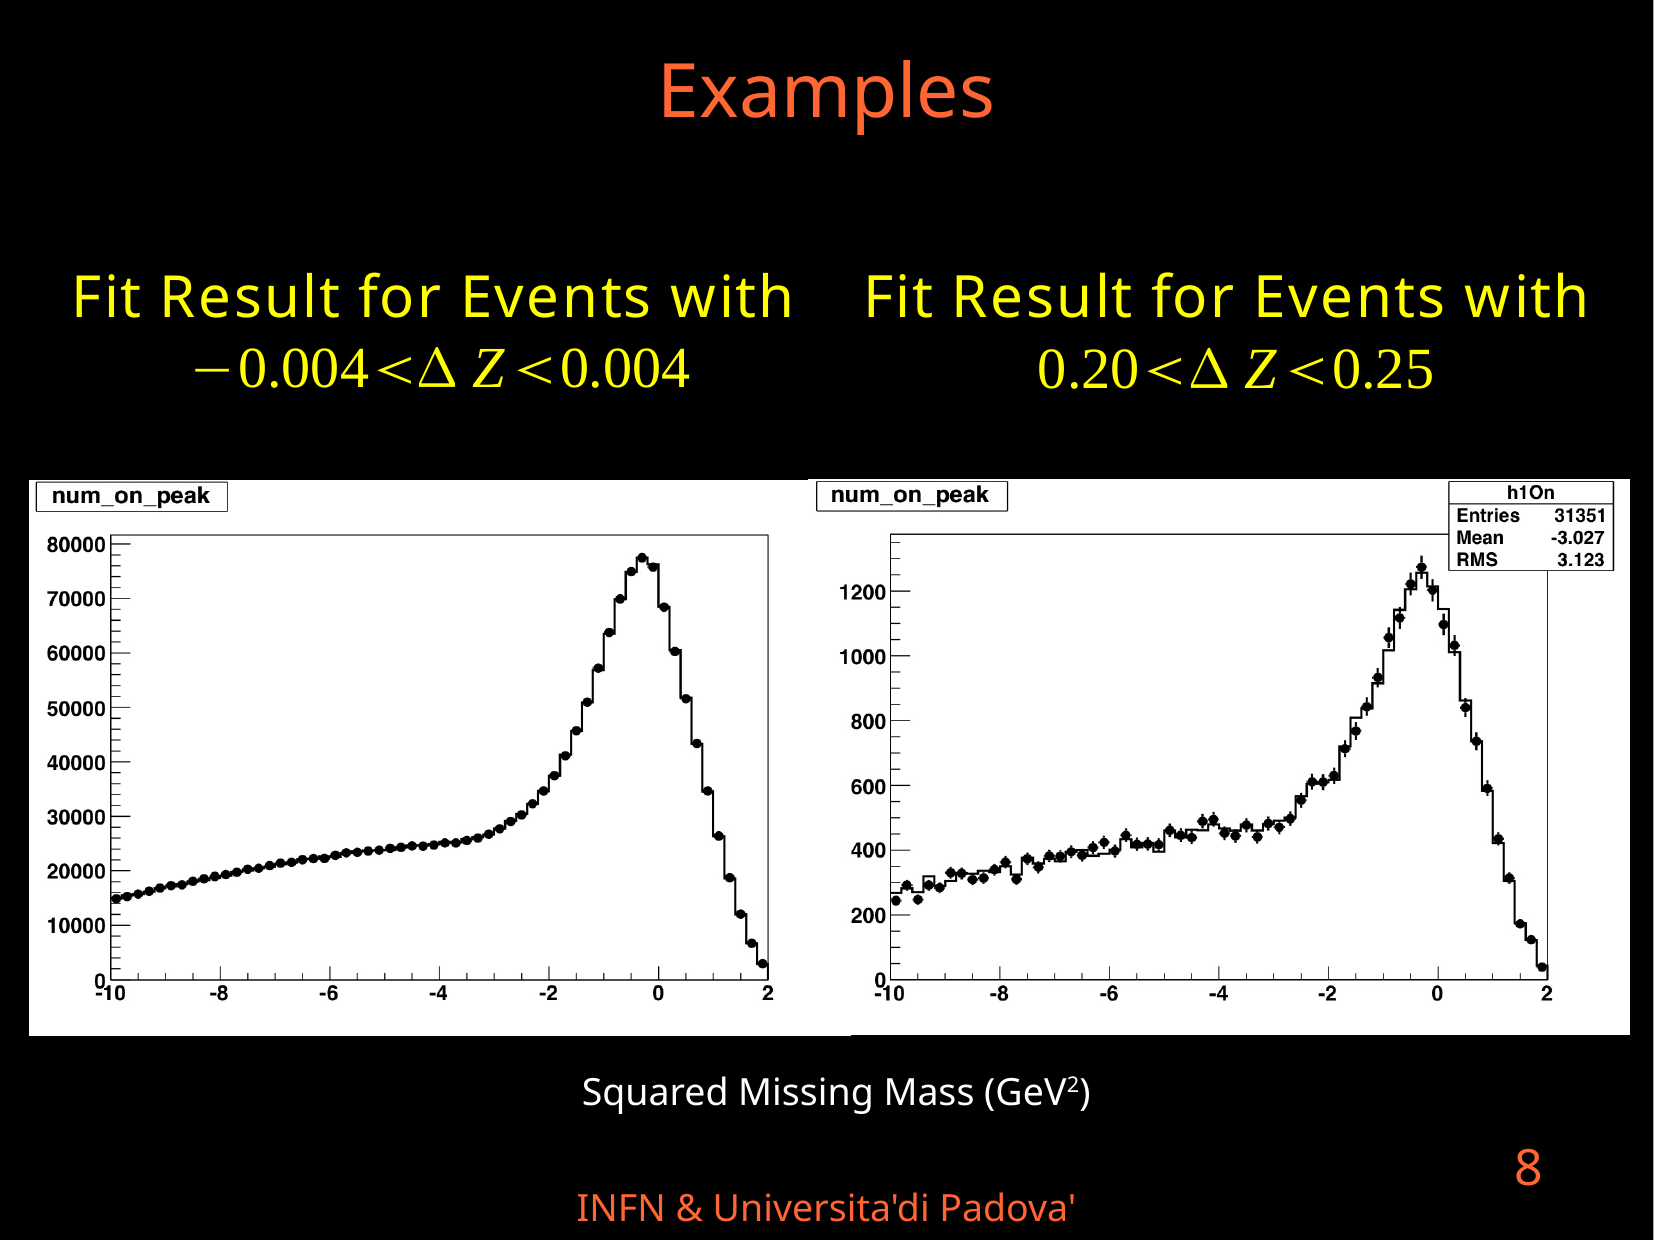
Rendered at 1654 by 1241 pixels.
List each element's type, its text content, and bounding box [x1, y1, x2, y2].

picture [29, 479, 1630, 1036]
chart [841, 263, 1600, 407]
text_box Squared Missing Mass (GeV2) [567, 1057, 1087, 1121]
title Examples [82, 30, 1571, 146]
chart [49, 263, 806, 406]
